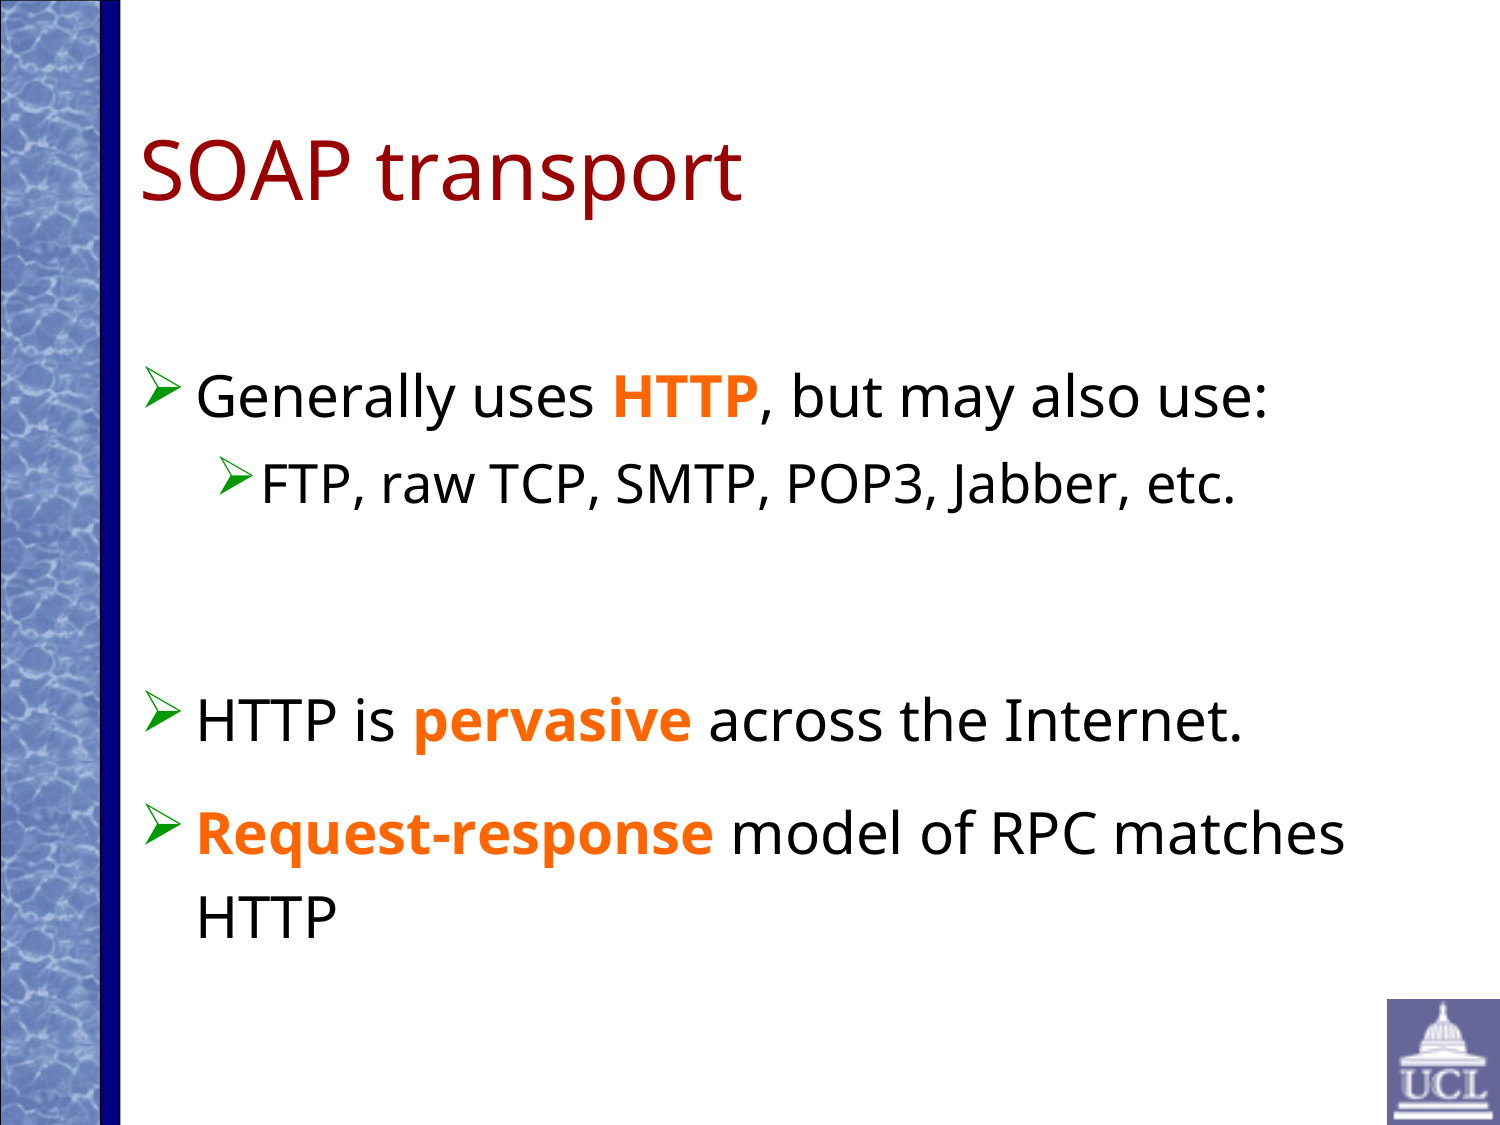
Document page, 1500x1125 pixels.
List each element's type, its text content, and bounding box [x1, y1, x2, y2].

list Generally uses HTTP, but may also use: FTP, raw TCP, SMTP, POP3, Jabber, etc. HTTP is pervasive across the Internet. Request-response model of RPC matches HTTP [125, 249, 1417, 1088]
picture [1, 1, 99, 1125]
title SOAP transport [124, 37, 1413, 225]
picture [1387, 999, 1500, 1125]
